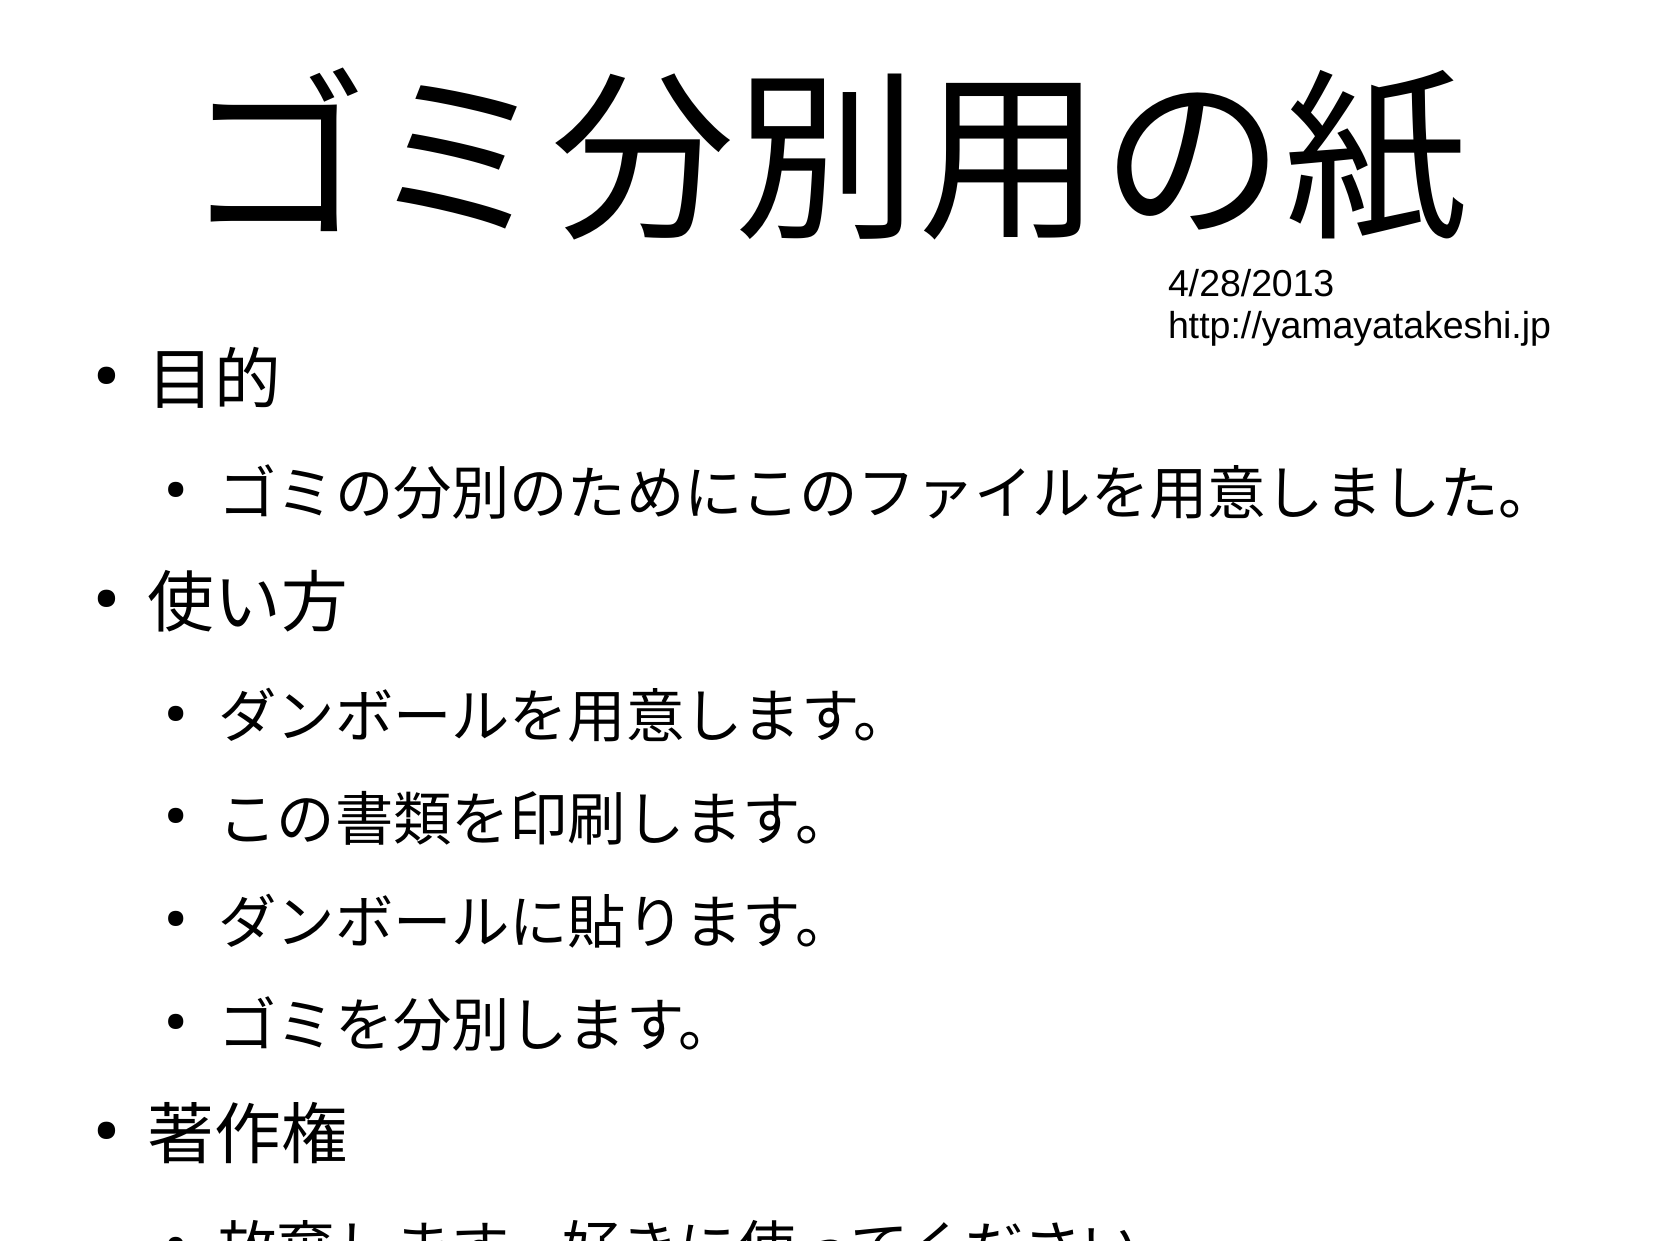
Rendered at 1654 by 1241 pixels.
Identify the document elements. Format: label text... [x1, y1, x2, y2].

text_box 4/28/2013 http://yamayatakeshi.jp [1153, 255, 1565, 355]
list 目的 ゴミの分別のためにこのファイルを用意しました。 使い方 ダンボールを用意します。 この書類を印刷します。 ダンボールに貼ります。 ゴミを分別します。 著作権 放棄します。好きに使ってください。 [76, 331, 1565, 1152]
title ゴミ分別用の紙 [82, 49, 1571, 257]
